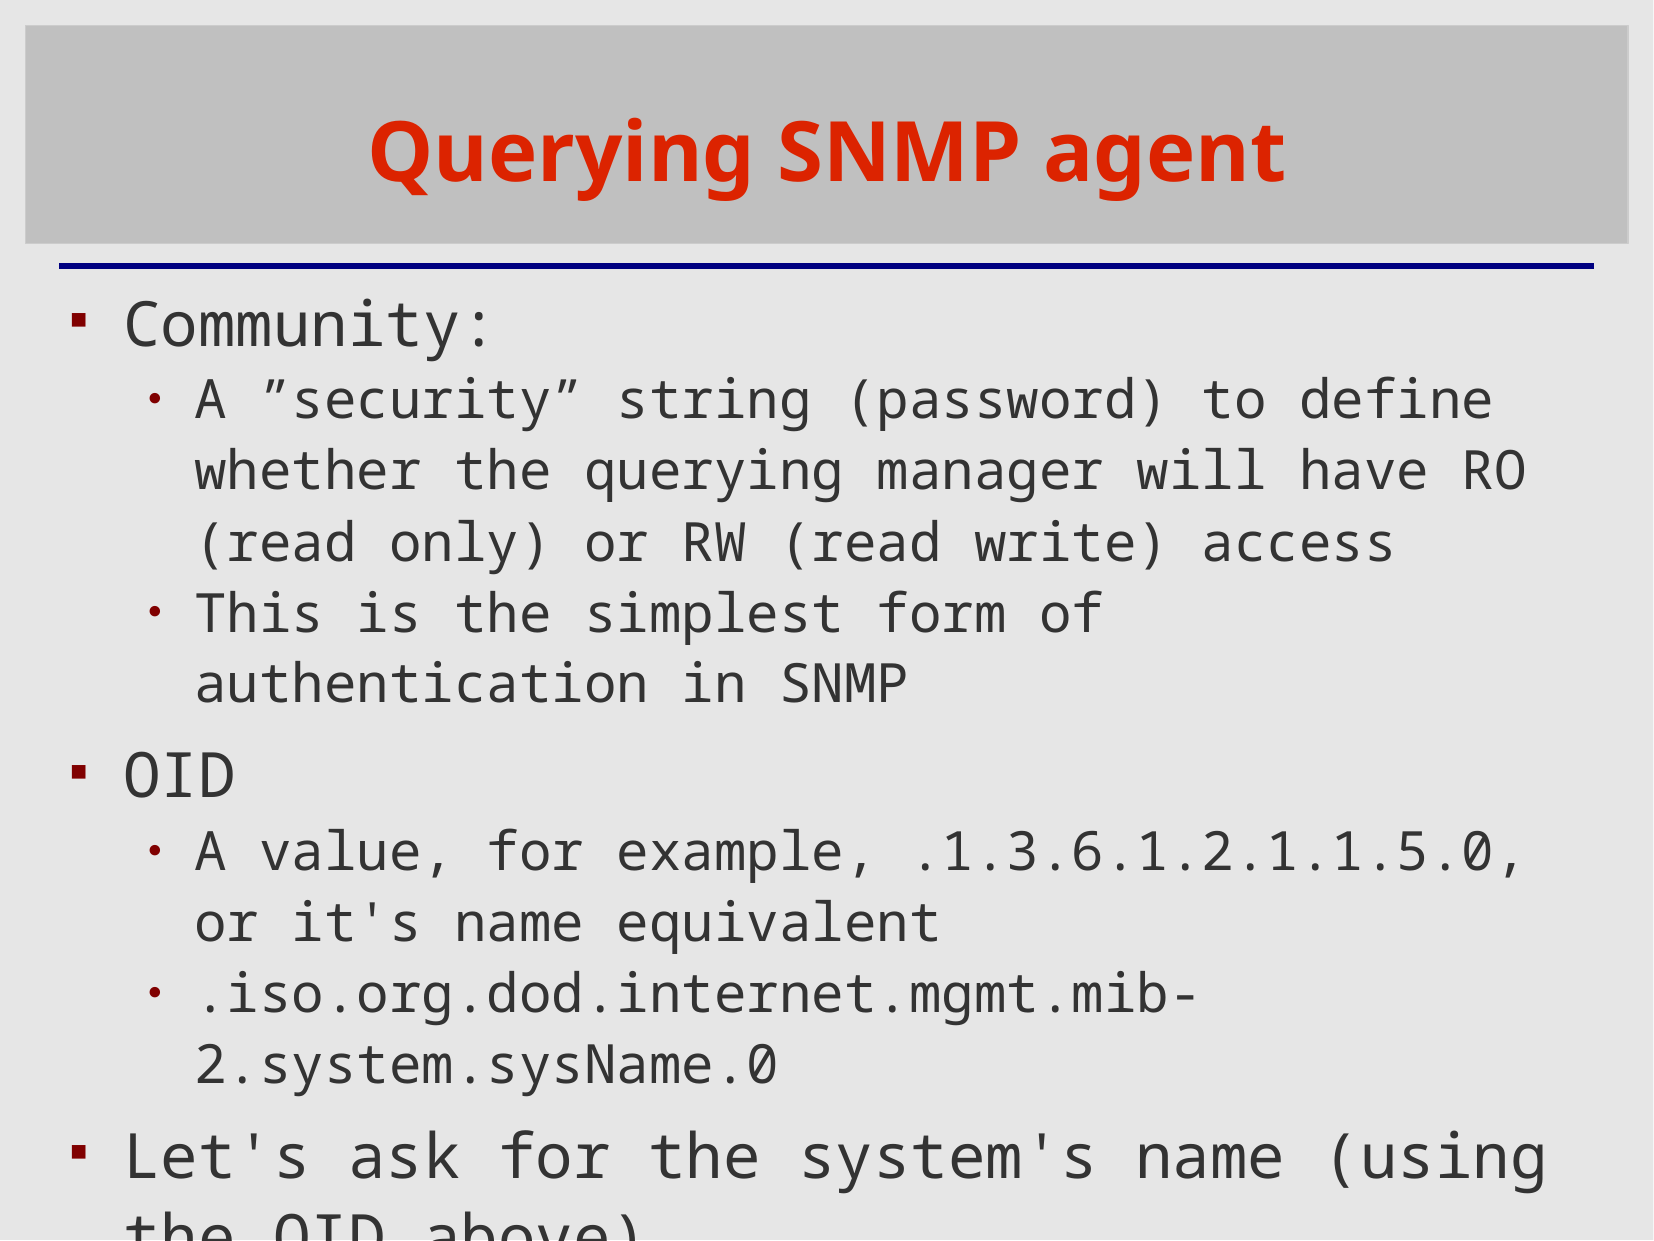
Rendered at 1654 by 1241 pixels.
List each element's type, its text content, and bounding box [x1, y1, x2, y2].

title Querying SNMP agent [121, 46, 1534, 253]
list Community: A ”security” string (password) to define whether the querying manager will have RO (read only) or RW (read write) access This is the simplest form of authentication in SNMP OID A value, for example, .1.3.6.1.2.1.1.5.0, or it's name equivalent .iso.org.dod.internet.mgmt.mib-2.system.sysName.0 Let's ask for the system's name (using the OID above) Why the .0 ? What do you notice ? [53, 280, 1589, 1208]
